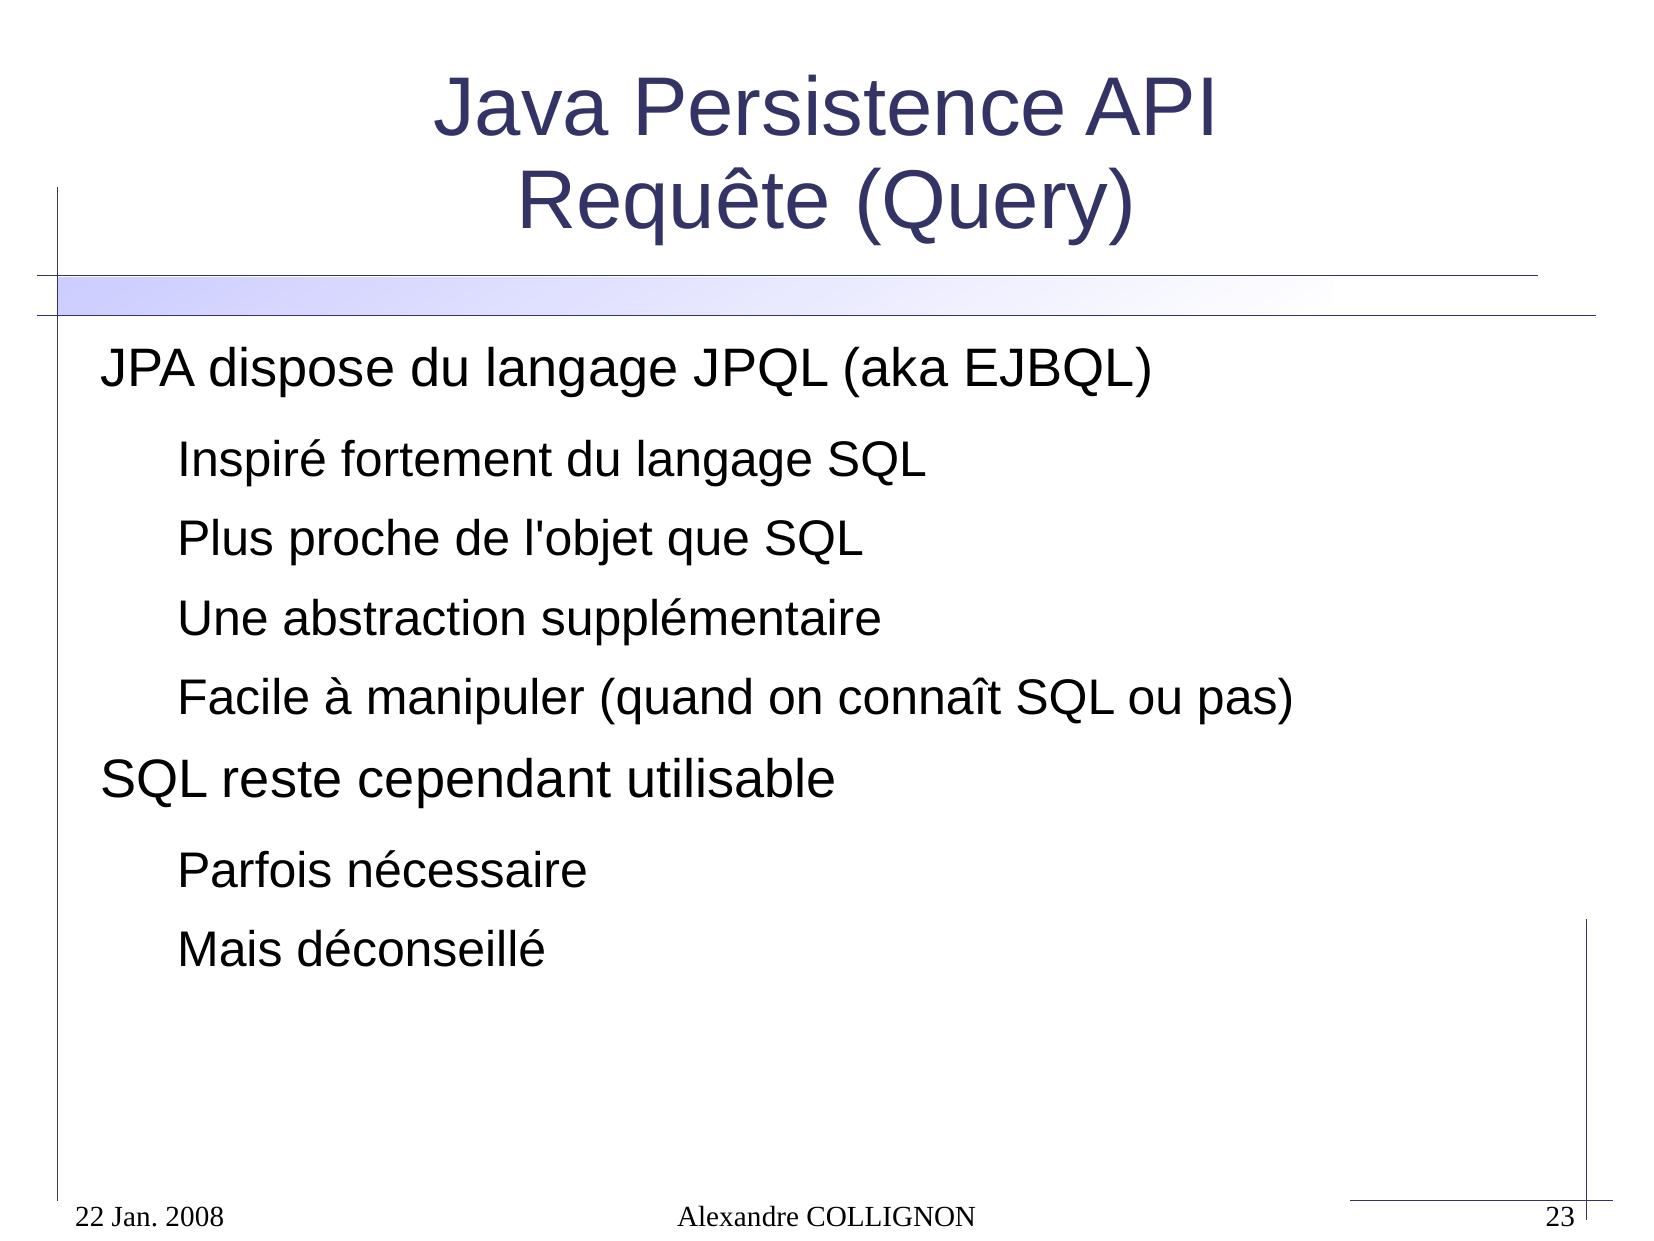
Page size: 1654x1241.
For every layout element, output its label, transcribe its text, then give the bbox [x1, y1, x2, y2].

list JPA dispose du langage JPQL (aka EJBQL) Inspiré fortement du langage SQL Plus proche de l'objet que SQL Une abstraction supplémentaire Facile à manipuler (quand on connaît SQL ou pas) SQL reste cependant utilisable Parfois nécessaire Mais déconseillé [82, 337, 1571, 1157]
title Java Persistence API Requête (Query) [82, 49, 1571, 257]
